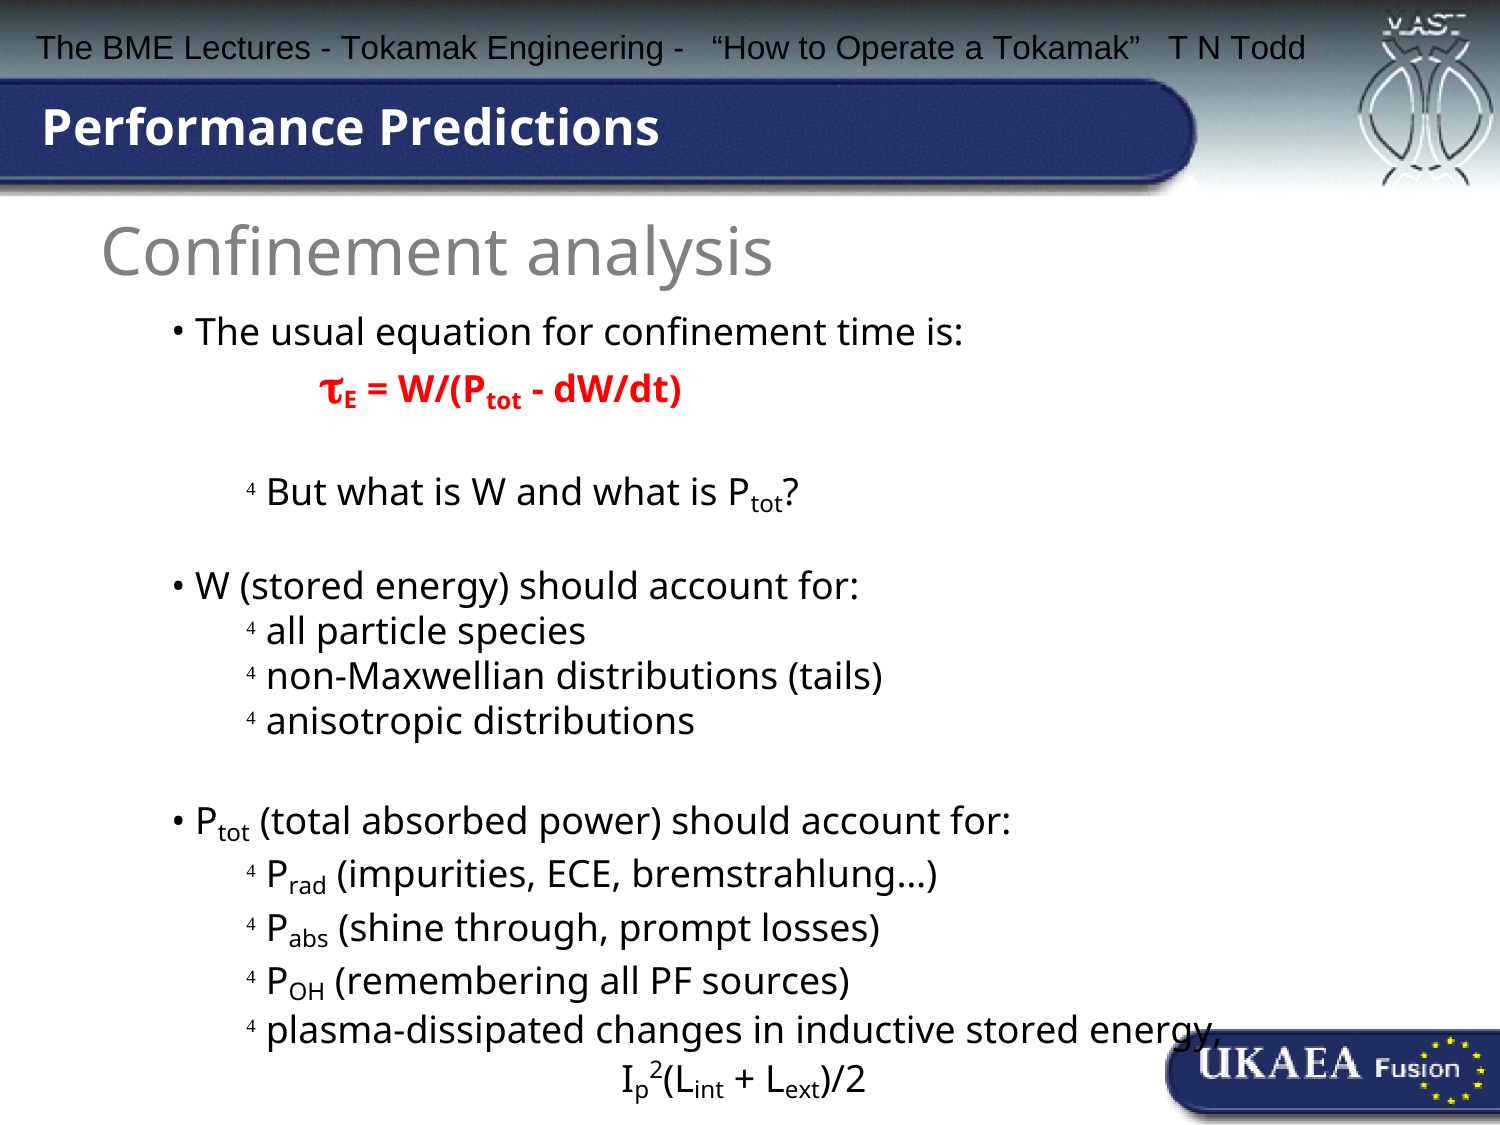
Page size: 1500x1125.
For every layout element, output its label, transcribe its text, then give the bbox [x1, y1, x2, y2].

text_box Confinement analysis [85, 200, 791, 297]
text_box Performance Predictions [26, 88, 676, 164]
picture [0, 0, 1500, 202]
text_box The BME Lectures - Tokamak Engineering - “How to Operate a Tokamak” T N Todd [0, 18, 1323, 60]
picture [1165, 1029, 1500, 1125]
text_box The usual equation for confinement time is: E = W/(Ptot - dW/dt) But what is W and what is Ptot? W (stored energy) should account for: all particle species non-Maxwellian distributions (tails) anisotropic distributions Ptot (total absorbed power) should account for: Prad (impurities, ECE, bremstrahlung…) Pabs (shine through, prompt losses) POH (remembering all PF sources) plasma-dissipated changes in inductive stored energy, Ip2(Lint + Lext)/2 [156, 299, 1335, 1112]
